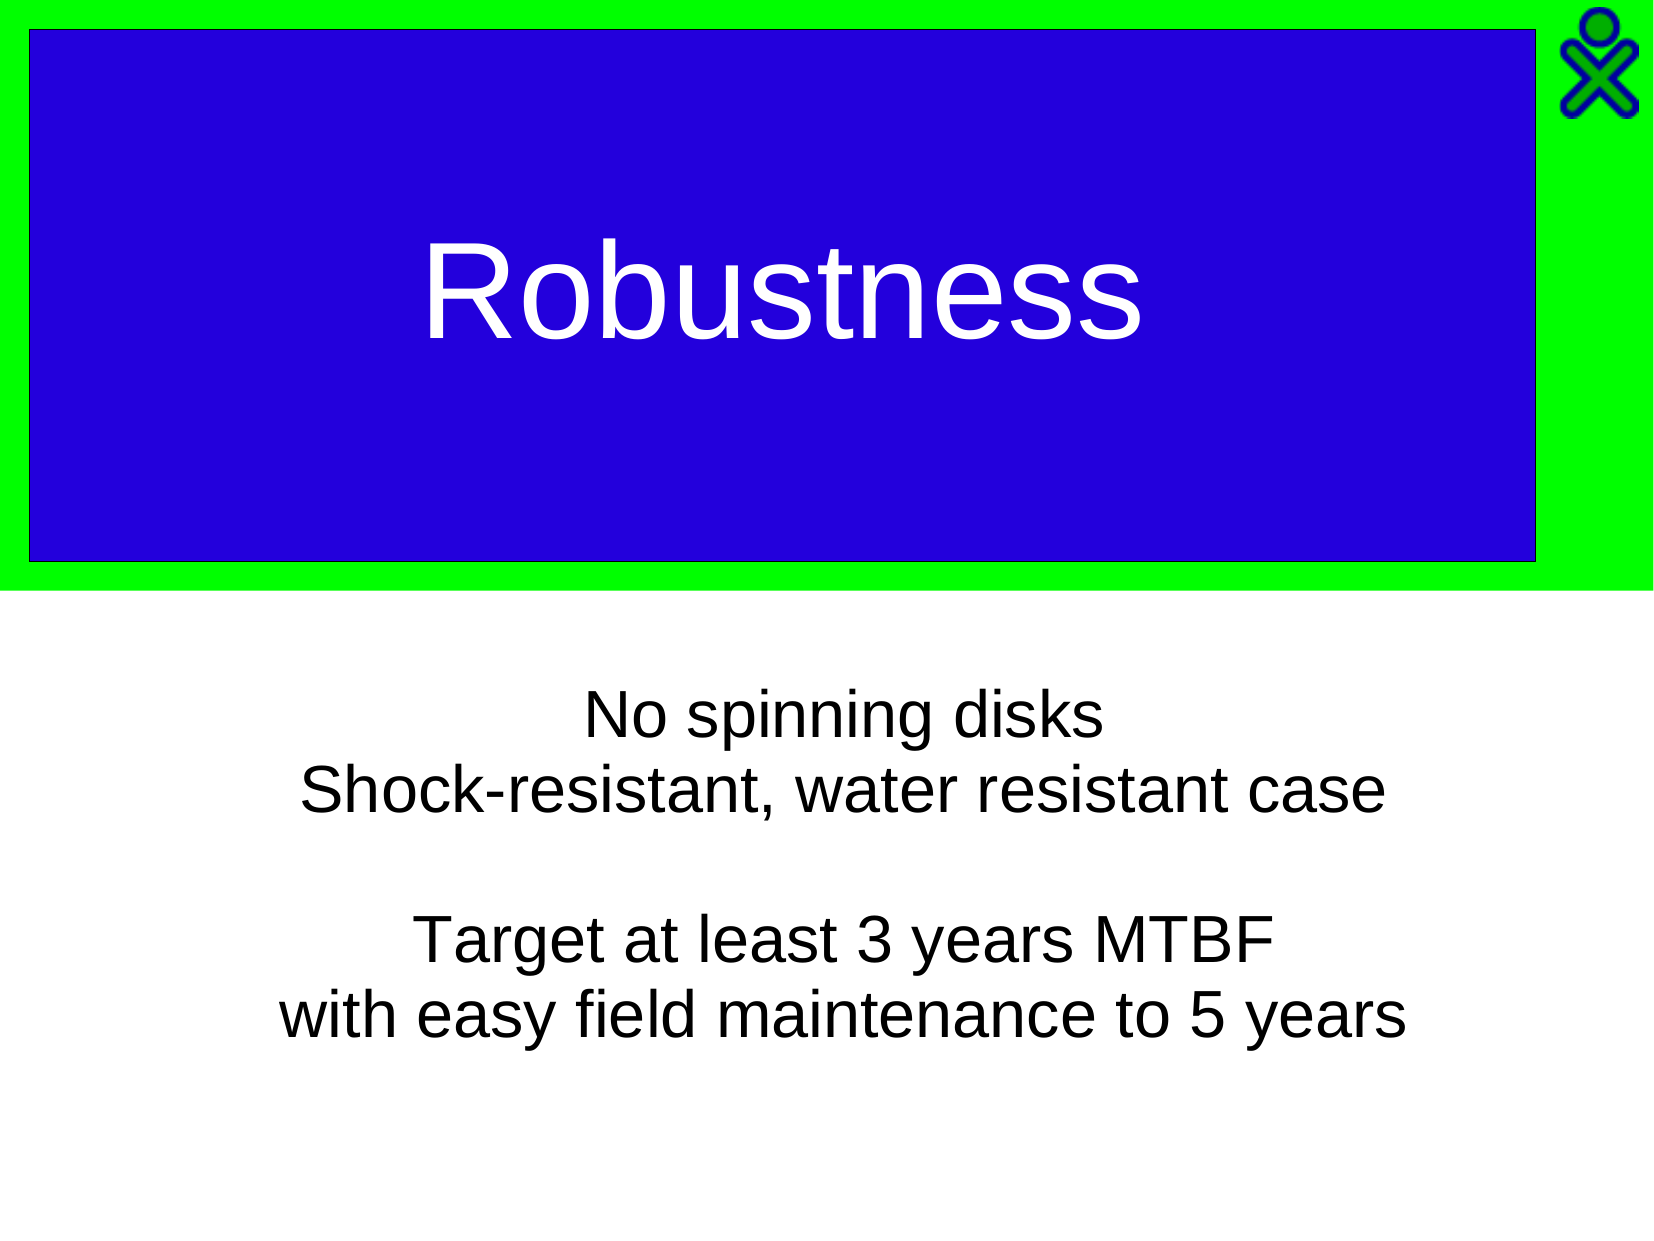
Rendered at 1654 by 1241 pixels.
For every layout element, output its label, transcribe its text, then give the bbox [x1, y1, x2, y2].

subtitle No spinning disks Shock-resistant, water resistant case Target at least 3 years MTBF with easy field maintenance to 5 years [82, 627, 1571, 1102]
picture [1559, 7, 1639, 119]
title Robustness [59, 56, 1506, 525]
